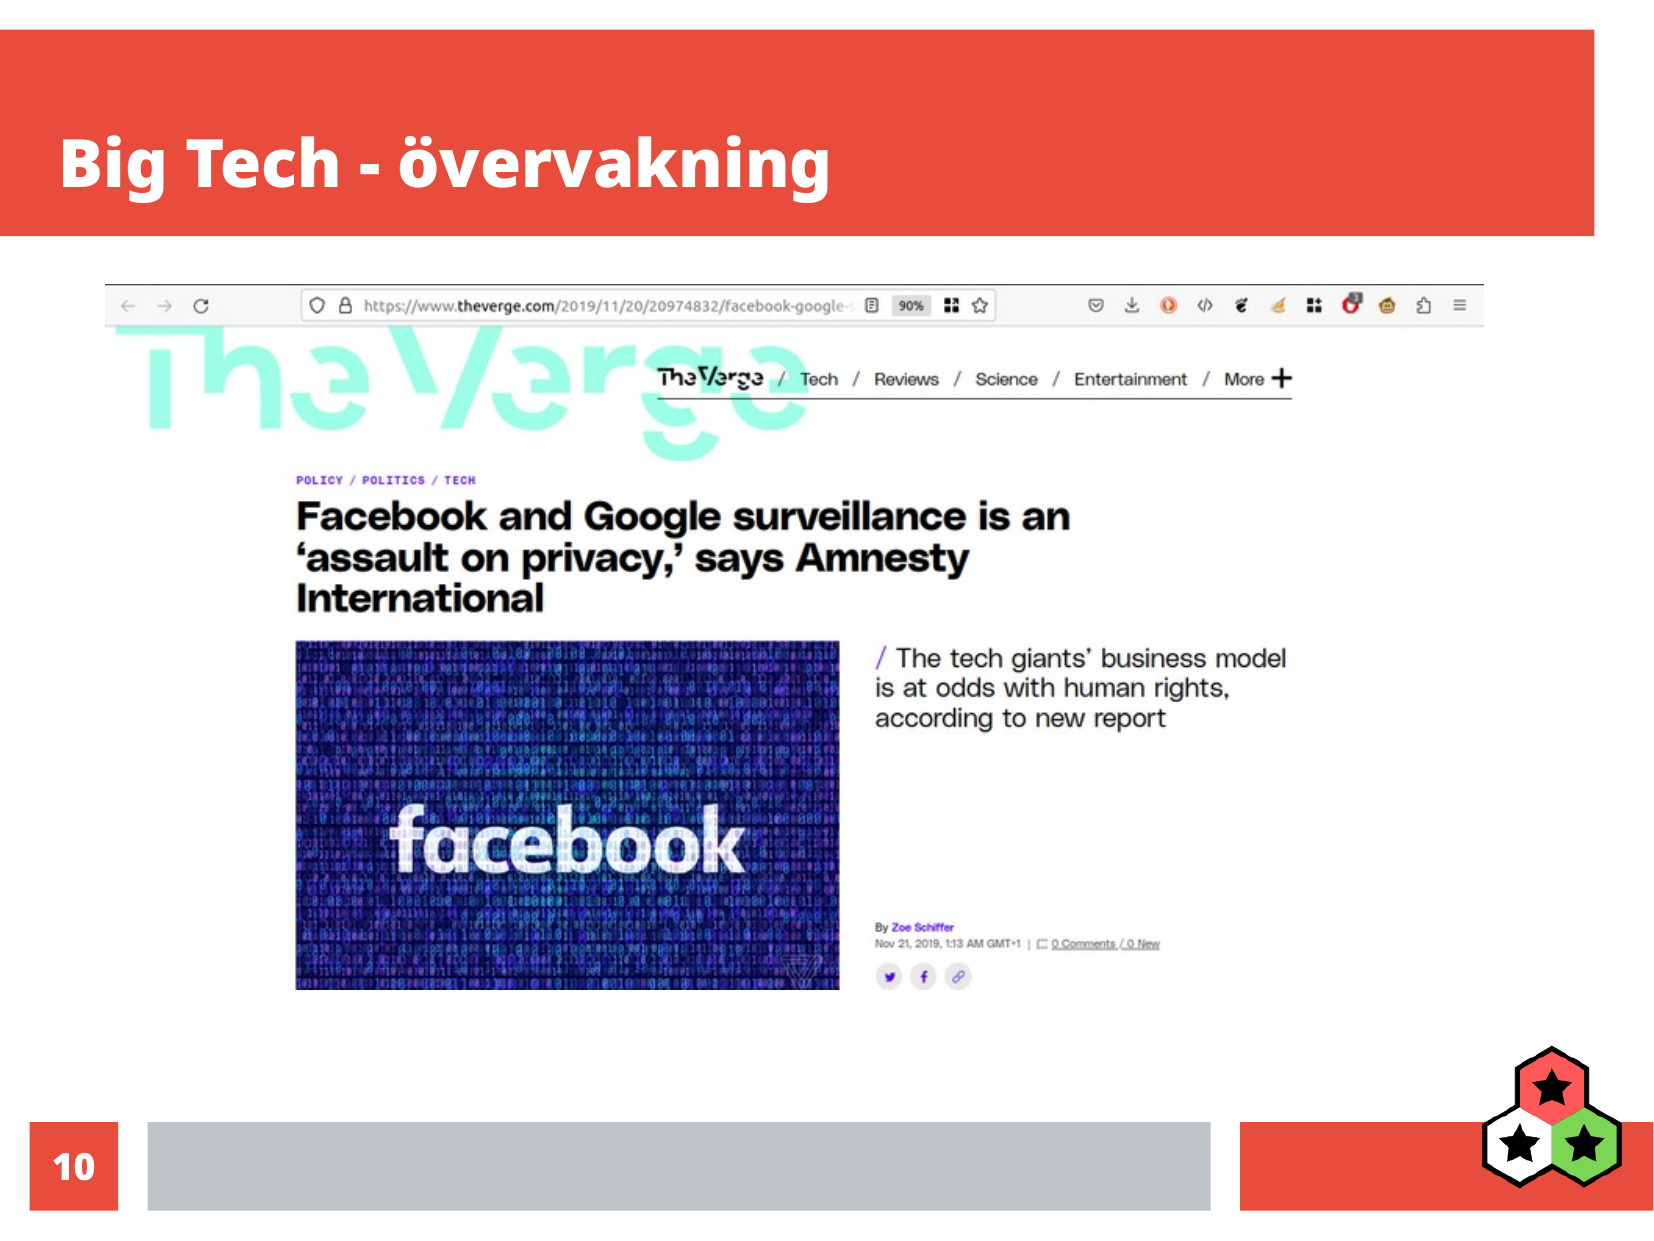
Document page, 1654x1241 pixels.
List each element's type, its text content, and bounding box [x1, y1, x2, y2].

picture [105, 284, 1484, 991]
picture [1463, 1028, 1640, 1205]
title Big Tech - övervakning [59, 59, 1595, 207]
